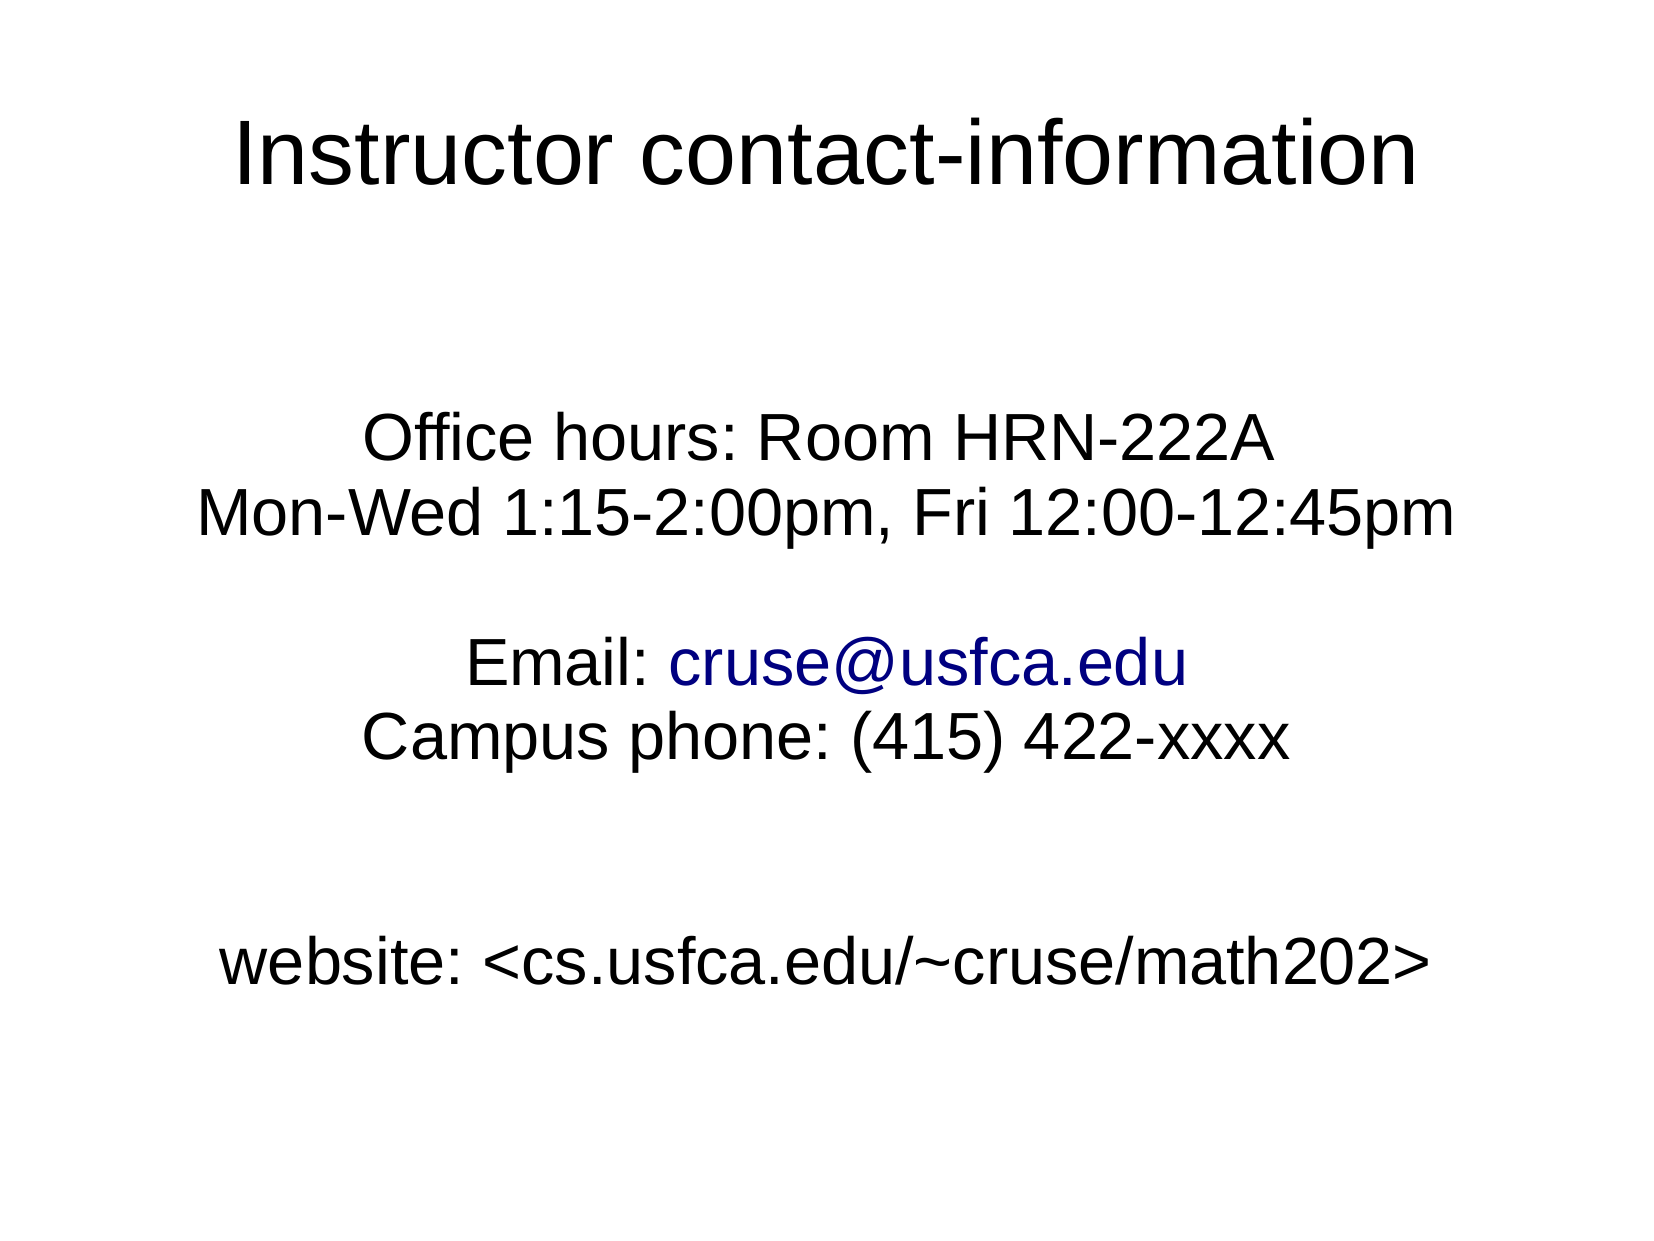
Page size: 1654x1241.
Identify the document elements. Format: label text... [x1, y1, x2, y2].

subtitle Office hours: Room HRN-222A Mon-Wed 1:15-2:00pm, Fri 12:00-12:45pm Email: cruse@usfca.edu Campus phone: (415) 422-xxxx website: <cs.usfca.edu/~cruse/math202> [82, 290, 1571, 1109]
title Instructor contact-information [82, 49, 1571, 257]
